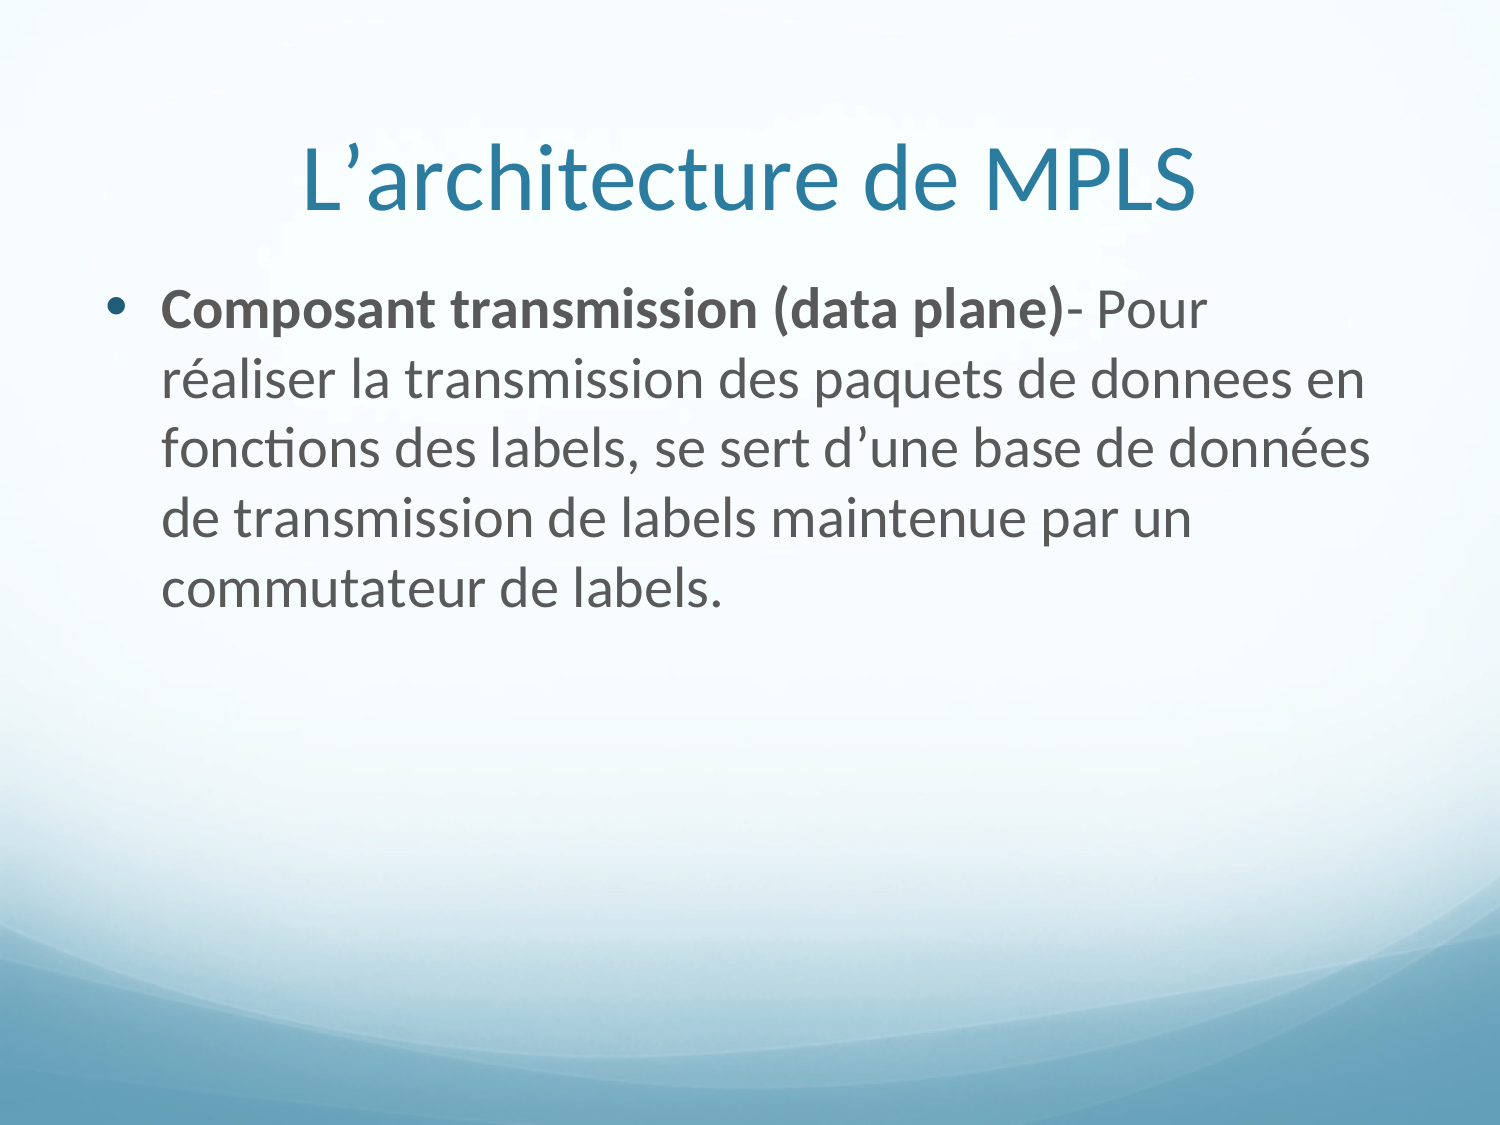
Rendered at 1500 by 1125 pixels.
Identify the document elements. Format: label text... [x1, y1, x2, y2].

picture [0, 0, 1500, 1125]
title L’architecture de MPLS [90, 17, 1410, 237]
list Composant transmission (data plane)- Pour réaliser la transmission des paquets de donnees en fonctions des labels, se sert d’une base de données de transmission de labels maintenue par un commutateur de labels. [90, 262, 1410, 975]
